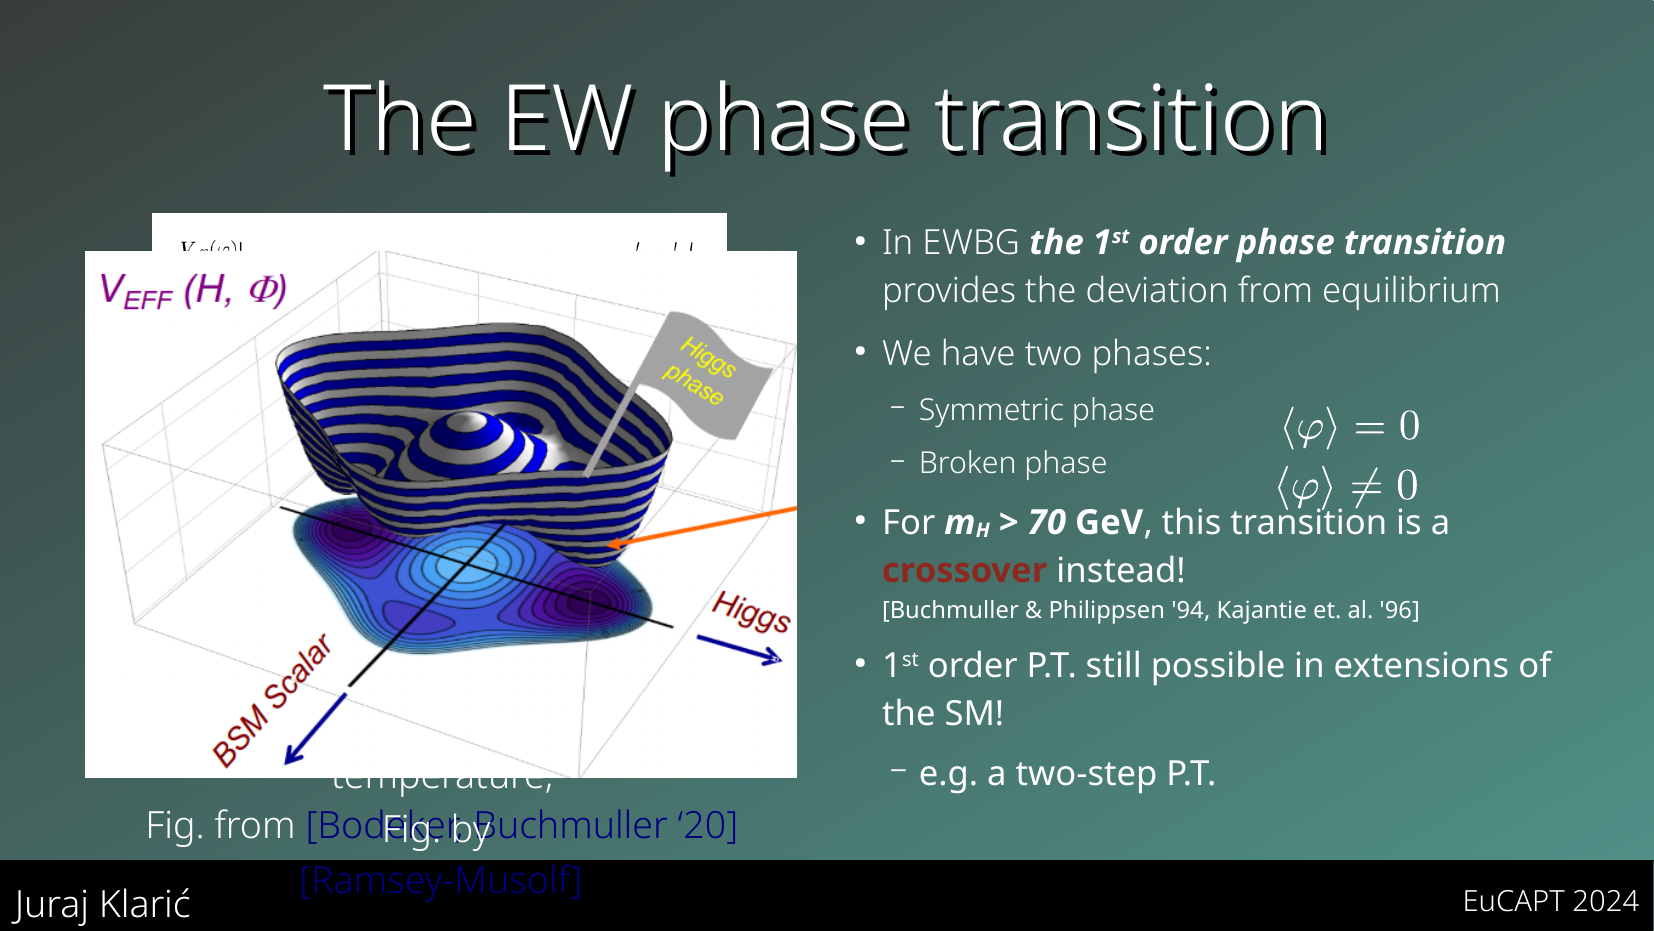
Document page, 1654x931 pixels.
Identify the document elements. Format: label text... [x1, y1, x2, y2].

text_box [0, 860, 1654, 931]
text_box [1292, 479, 1319, 509]
text_box [1284, 406, 1294, 450]
text_box Fig. by [Ramsey-Musolf] [226, 795, 656, 848]
text_box Higgs potential at finite temperature, Fig. from [Bodeker, Buchmuller ‘20] [123, 778, 762, 787]
picture [85, 213, 797, 778]
title The EW phase transition [82, 37, 1571, 193]
text_box [1298, 419, 1323, 449]
text_box [1326, 406, 1337, 450]
text_box [1278, 465, 1288, 511]
text_box [1398, 469, 1417, 500]
list In EWBG the 1st order phase transition provides the deviation from equilibrium We have two phases: Symmetric phase Broken phase For mH > 70 GeV, this transition is a crossover instead! [Buchmuller & Philippsen '94, Kajantie et. al. '96] 1st order P.T. still possible in extensions of the SM! e.g. a two-step P.T. [845, 217, 1572, 799]
text_box EuCAPT 2024 [1447, 872, 1654, 917]
text_box [1400, 410, 1419, 440]
text_box Juraj Klarić [0, 870, 350, 923]
text_box [1322, 465, 1332, 511]
text_box [1351, 467, 1382, 509]
